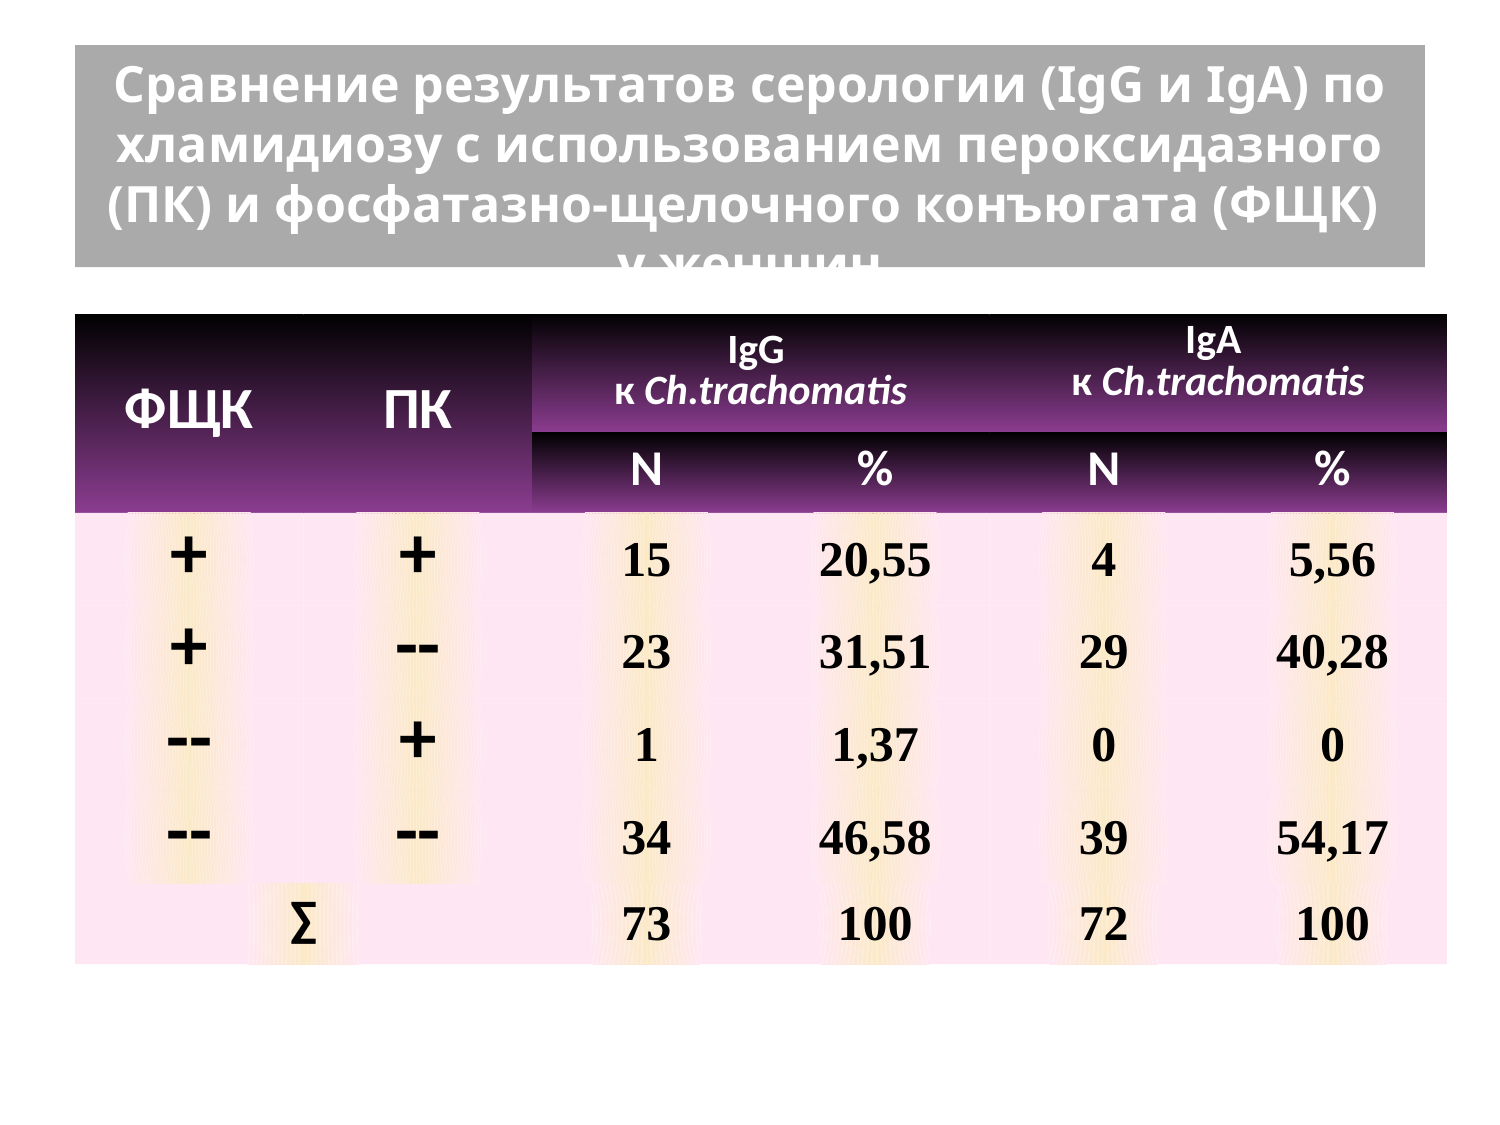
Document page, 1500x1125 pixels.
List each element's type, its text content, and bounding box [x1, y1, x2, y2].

table_cell 1 [532, 698, 761, 791]
table_cell 73 [532, 884, 761, 964]
table_cell -- [304, 606, 532, 698]
table_cell N [989, 433, 1218, 513]
table_cell -- [75, 791, 304, 884]
table_cell 100 [1218, 884, 1447, 964]
table_cell 31,51 [761, 606, 989, 698]
table_cell + [75, 606, 304, 698]
table_cell 29 [989, 606, 1218, 698]
table_cell 15 [532, 513, 761, 606]
table_cell 39 [989, 791, 1218, 884]
table_cell 34 [532, 791, 761, 884]
table_cell 20,55 [761, 513, 989, 606]
table_cell -- [75, 698, 304, 791]
table_header IgA к Ch.trachomatis [989, 314, 1447, 433]
table_header IgG к Ch.trachomatis [532, 314, 989, 433]
table_cell 4 [989, 513, 1218, 606]
table_cell 54,17 [1218, 791, 1447, 884]
table_cell 72 [989, 884, 1218, 964]
table_cell ∑ [75, 884, 532, 964]
table_cell + [304, 513, 532, 606]
table_cell 5,56 [1218, 513, 1447, 606]
table_cell + [75, 513, 304, 606]
table_cell 46,58 [761, 791, 989, 884]
table_cell % [761, 433, 989, 513]
table_cell 0 [989, 698, 1218, 791]
table_cell N [532, 433, 761, 513]
table_cell 0 [1218, 698, 1447, 791]
table_cell 100 [761, 884, 989, 964]
table_cell 23 [532, 606, 761, 698]
table_cell 1,37 [761, 698, 989, 791]
table_cell % [1218, 433, 1447, 513]
table_cell -- [304, 791, 532, 884]
table_cell 40,28 [1218, 606, 1447, 698]
title Сравнение результатов серологии (IgG и IgA) по хламидиозу с использованием пероксидазного (ПК) и фосфатазно-щелочного конъюгата (ФЩК) у женщин [75, 45, 1425, 268]
table_cell + [304, 698, 532, 791]
table_header ФЩК [75, 314, 304, 513]
table_header ПК [304, 314, 532, 513]
